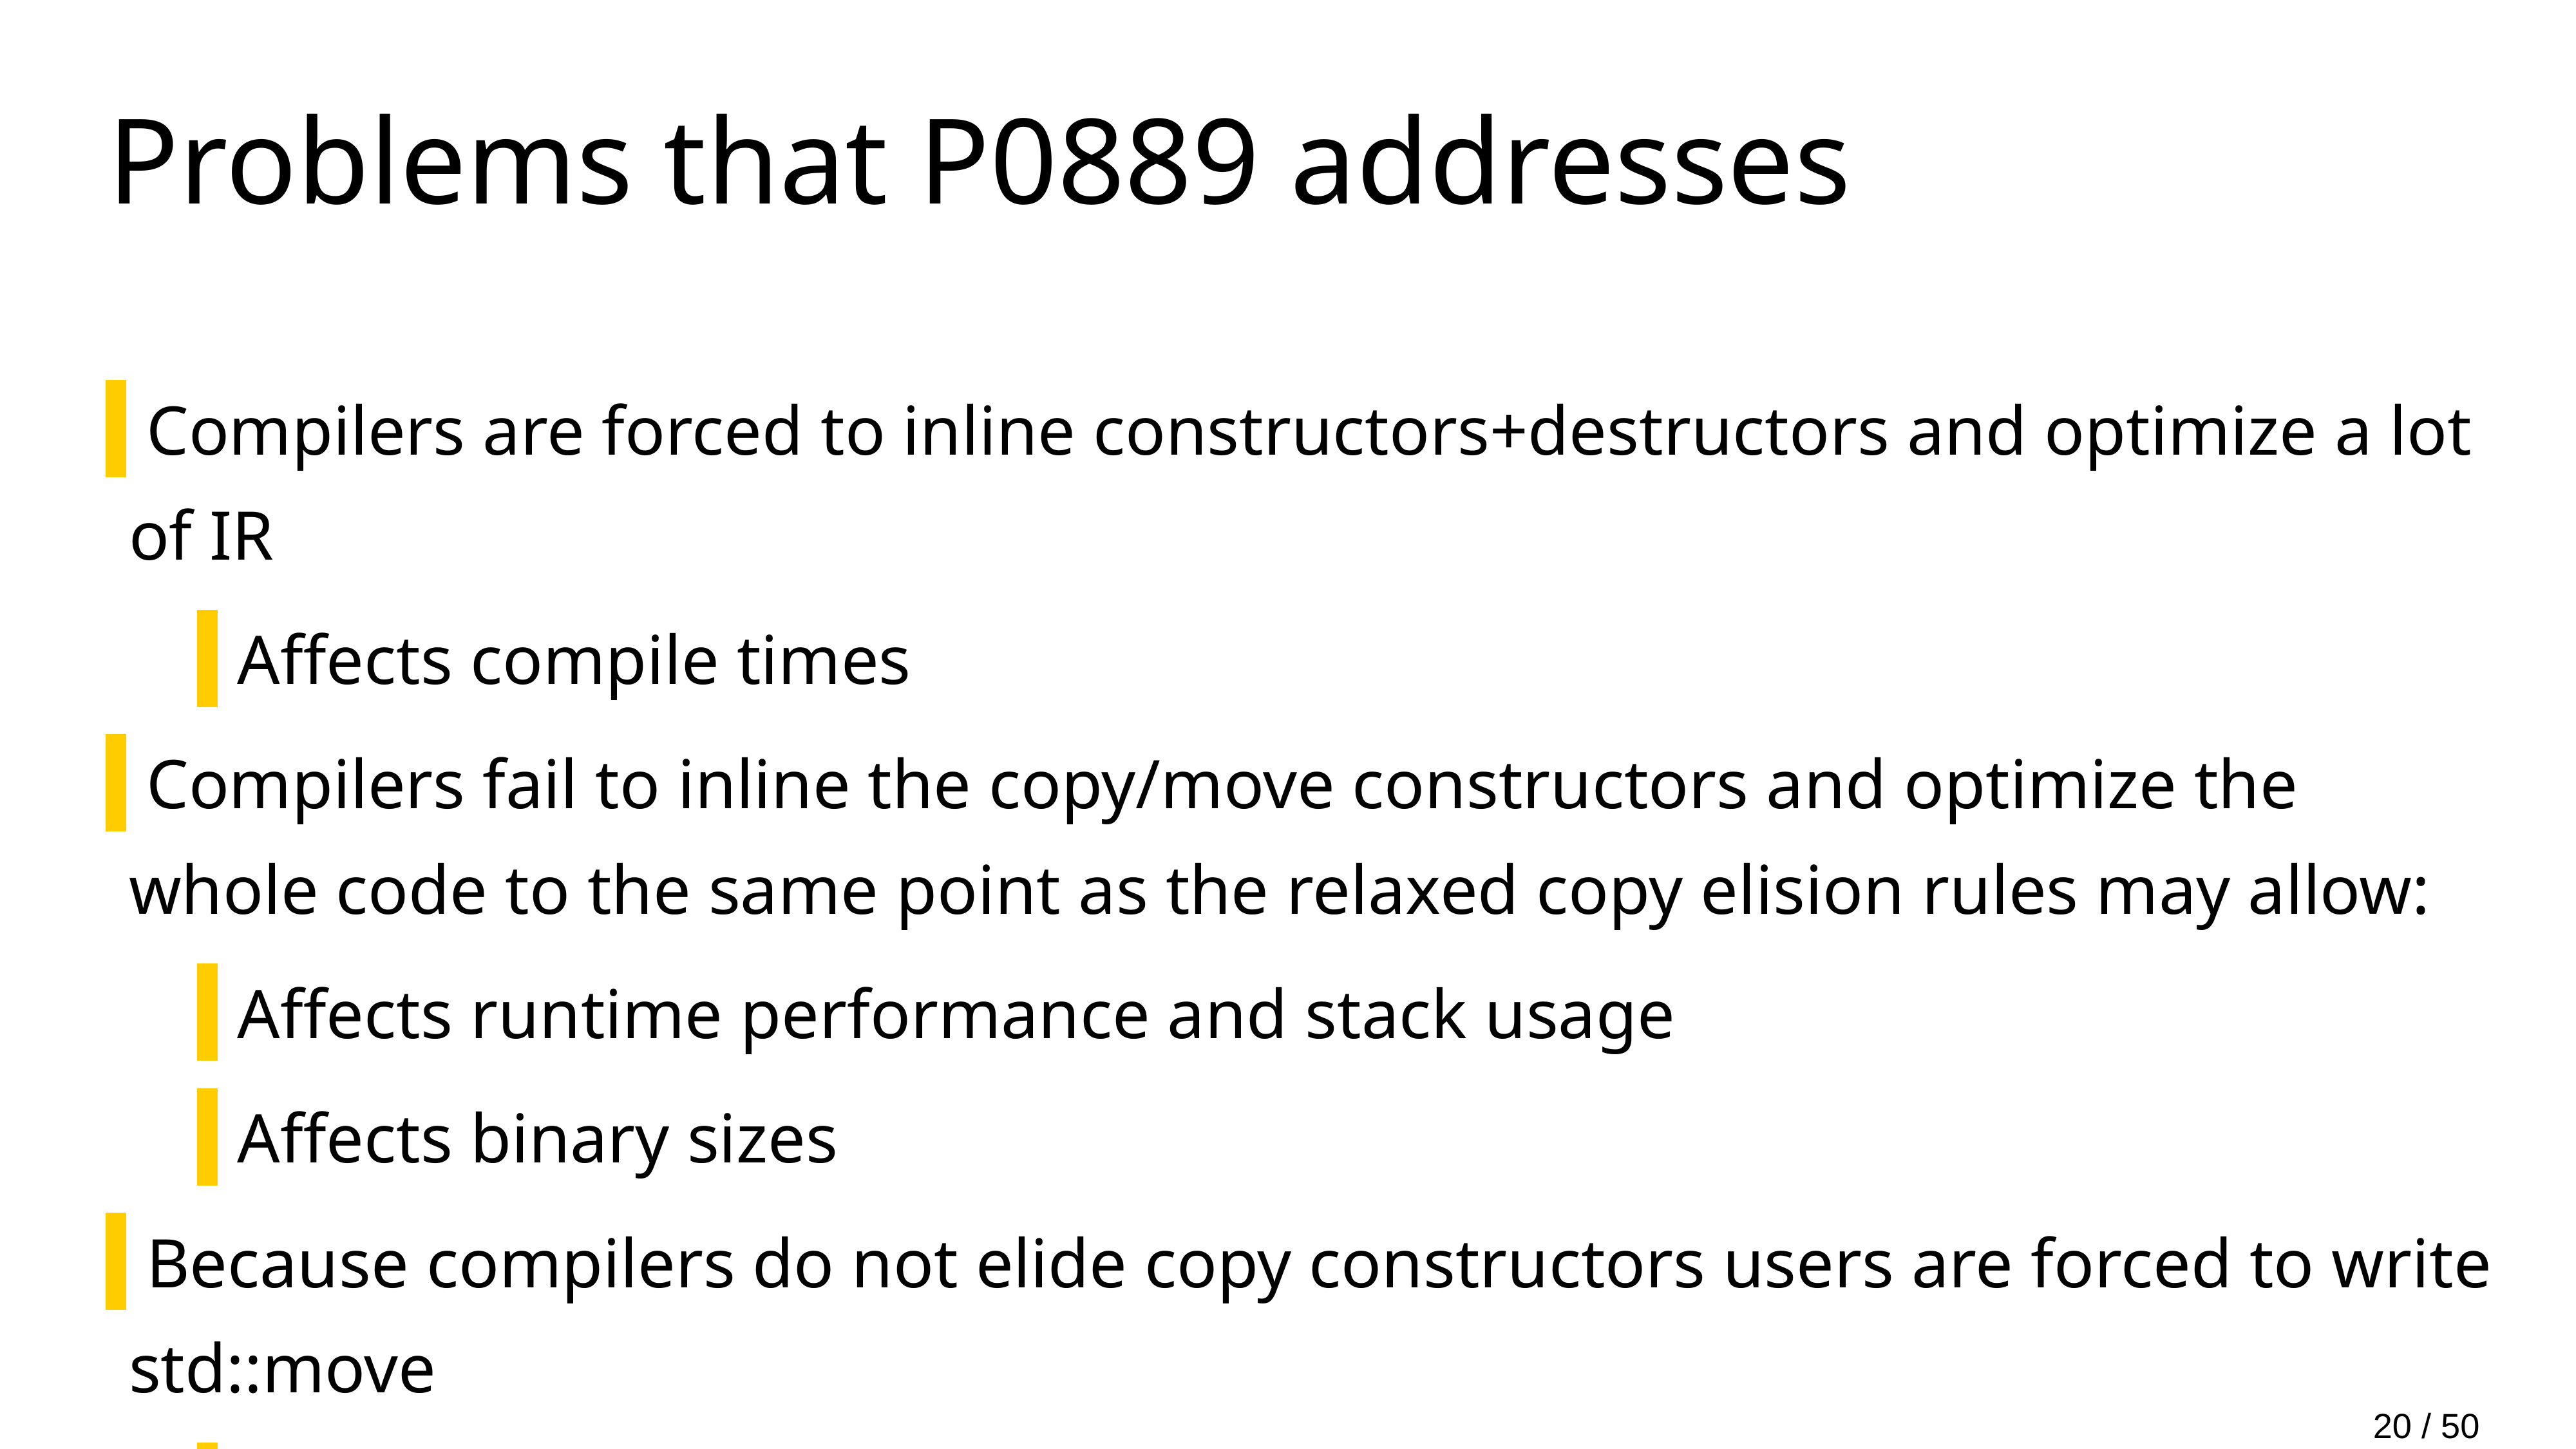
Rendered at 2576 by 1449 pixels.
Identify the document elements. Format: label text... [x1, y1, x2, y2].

text_box Compilers are forced to inline constructors+destructors and optimize a lot of IR Affects compile times Compilers fail to inline the copy/move constructors and optimize the whole code to the same point as the relaxed copy elision rules may allow: Affects runtime performance and stack usage Affects binary sizes Because compilers do not elide copy constructors users are forced to write std::move Rules for writing (or not writing) std::move are tricky Affects language usage simplicity and teach-ability [96, 364, 2512, 1419]
title Problems that P0889 addresses [108, 80, 2468, 242]
text_box <number> / 50 [2363, 1402, 2576, 1449]
picture [197, 1443, 218, 1449]
